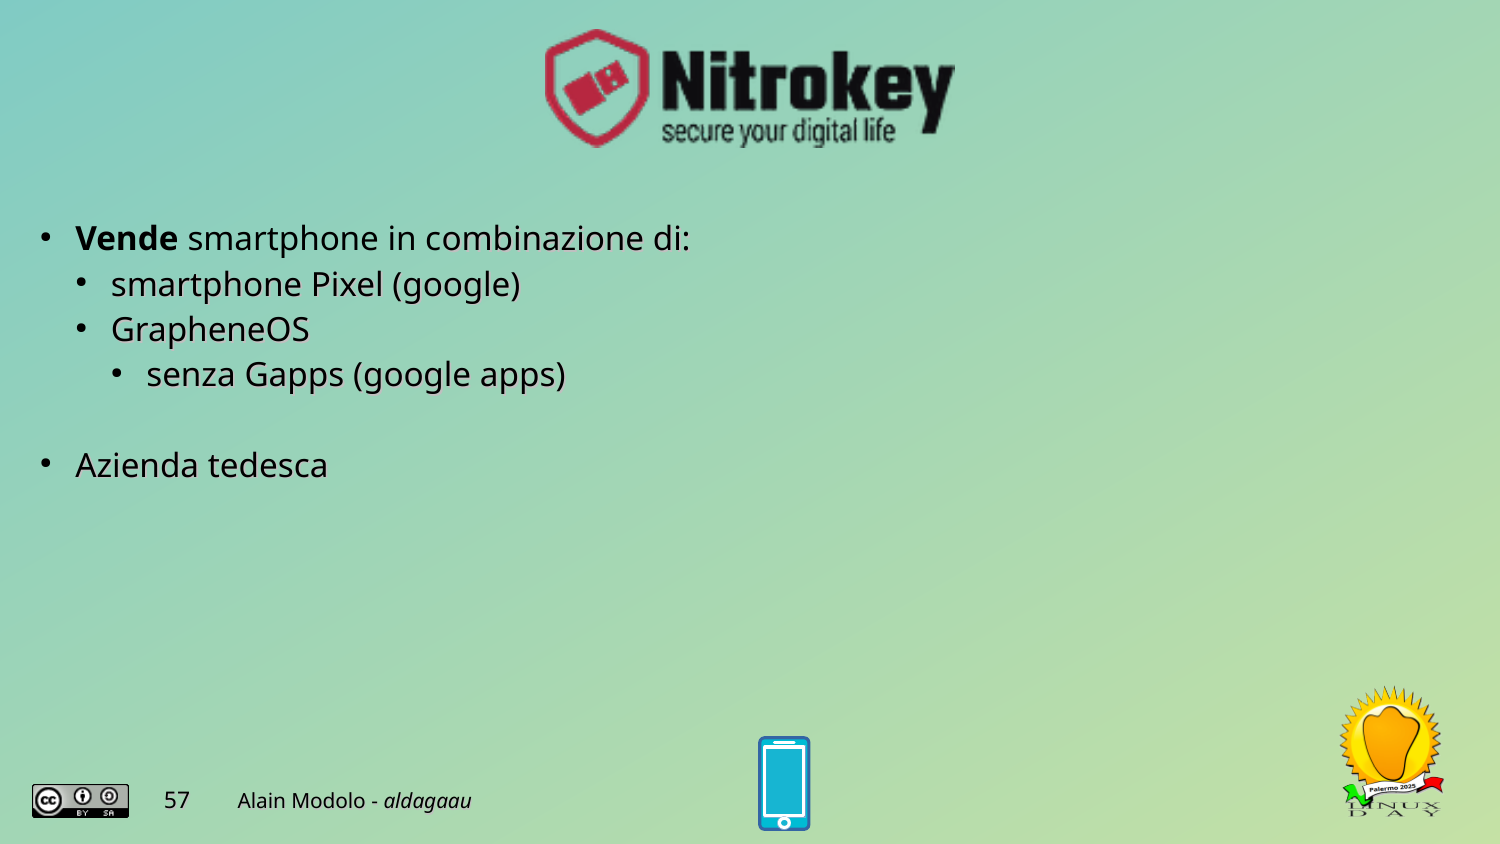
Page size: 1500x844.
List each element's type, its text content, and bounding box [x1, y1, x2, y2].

picture [545, 29, 955, 148]
picture [32, 784, 129, 818]
text_box [759, 737, 809, 830]
picture [1233, 670, 1500, 844]
text_box Vende smartphone in combinazione di: smartphone Pixel (google) GrapheneOS senza Gapps (google apps) Azienda tedesca [25, 207, 1475, 637]
